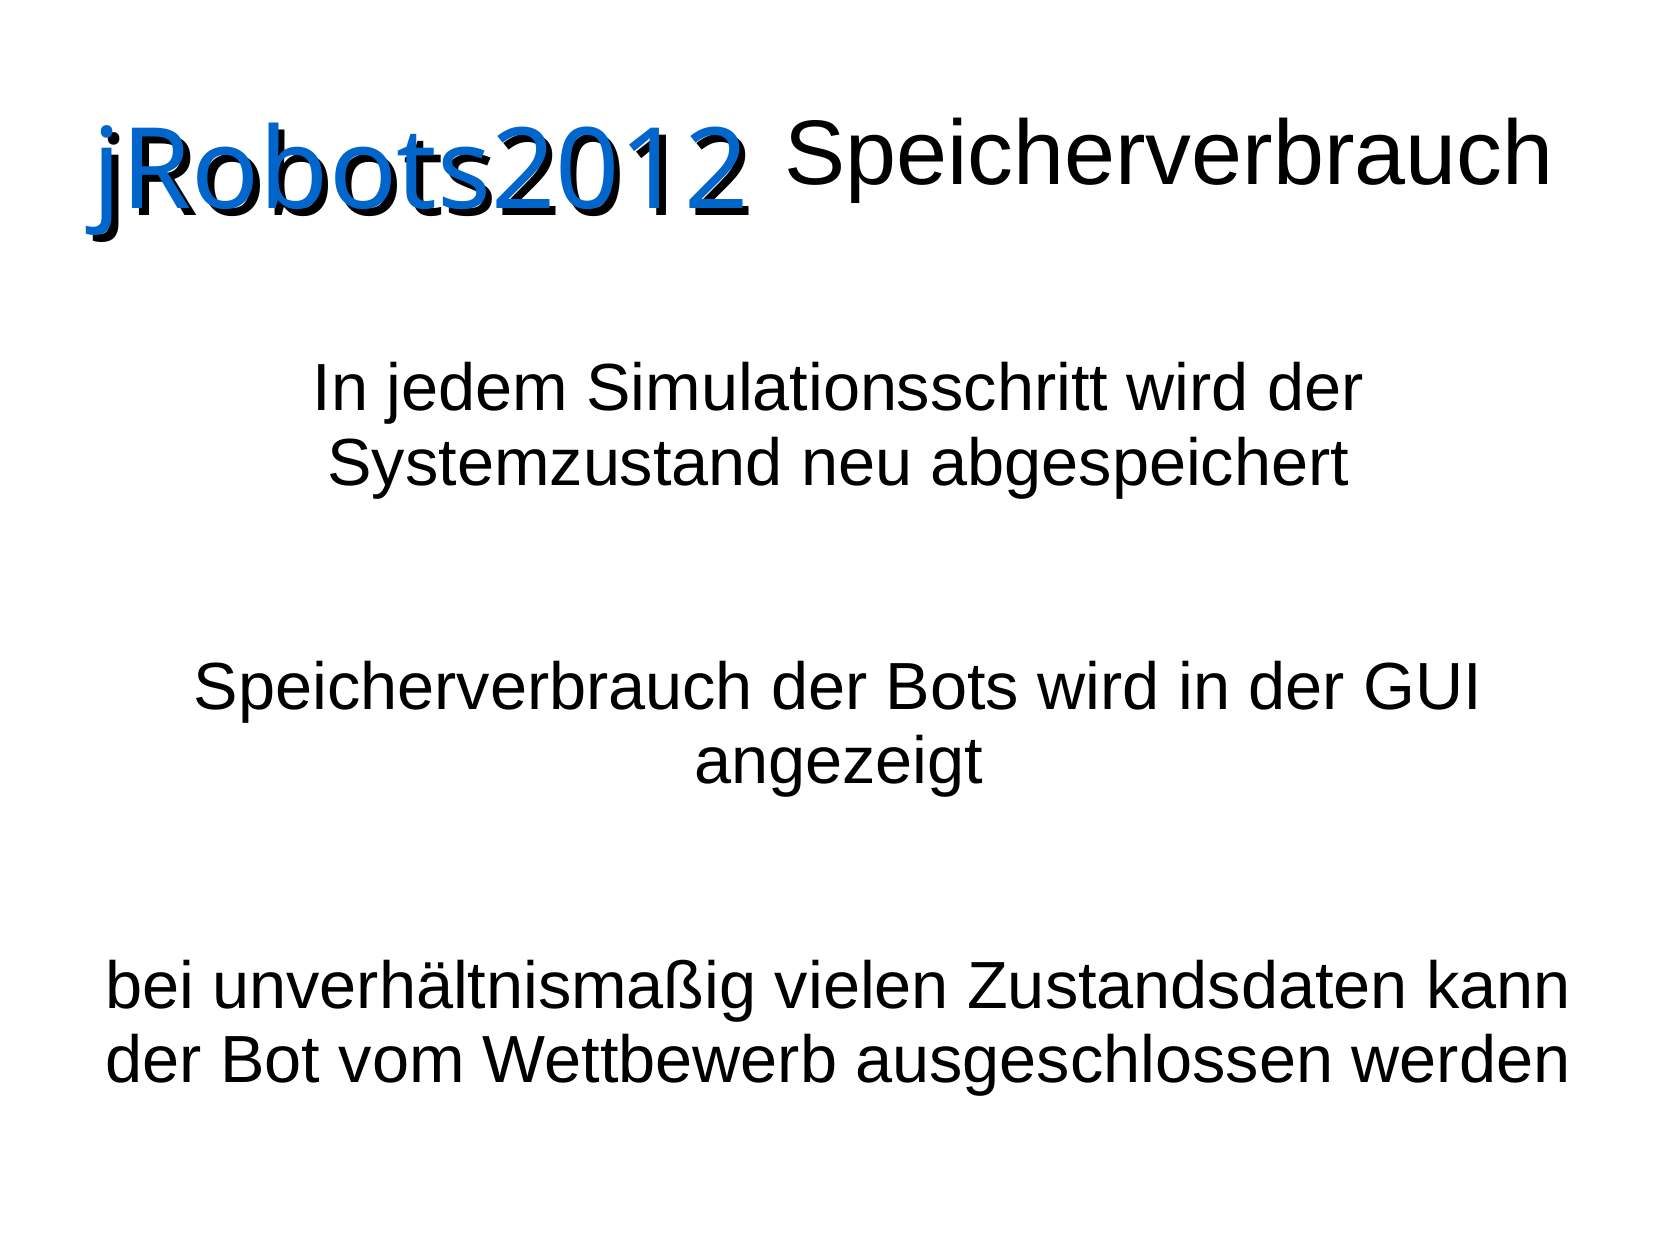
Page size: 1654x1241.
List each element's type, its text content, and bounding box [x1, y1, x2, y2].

title Speicherverbrauch [767, 56, 1571, 250]
subtitle In jedem Simulationsschritt wird der Systemzustand neu abgespeichert Speicherverbrauch der Bots wird in der GUI angezeigt bei unverhältnismaßig vielen Zustandsdaten kann der Bot vom Wettbewerb ausgeschlossen werden [82, 265, 1595, 1182]
